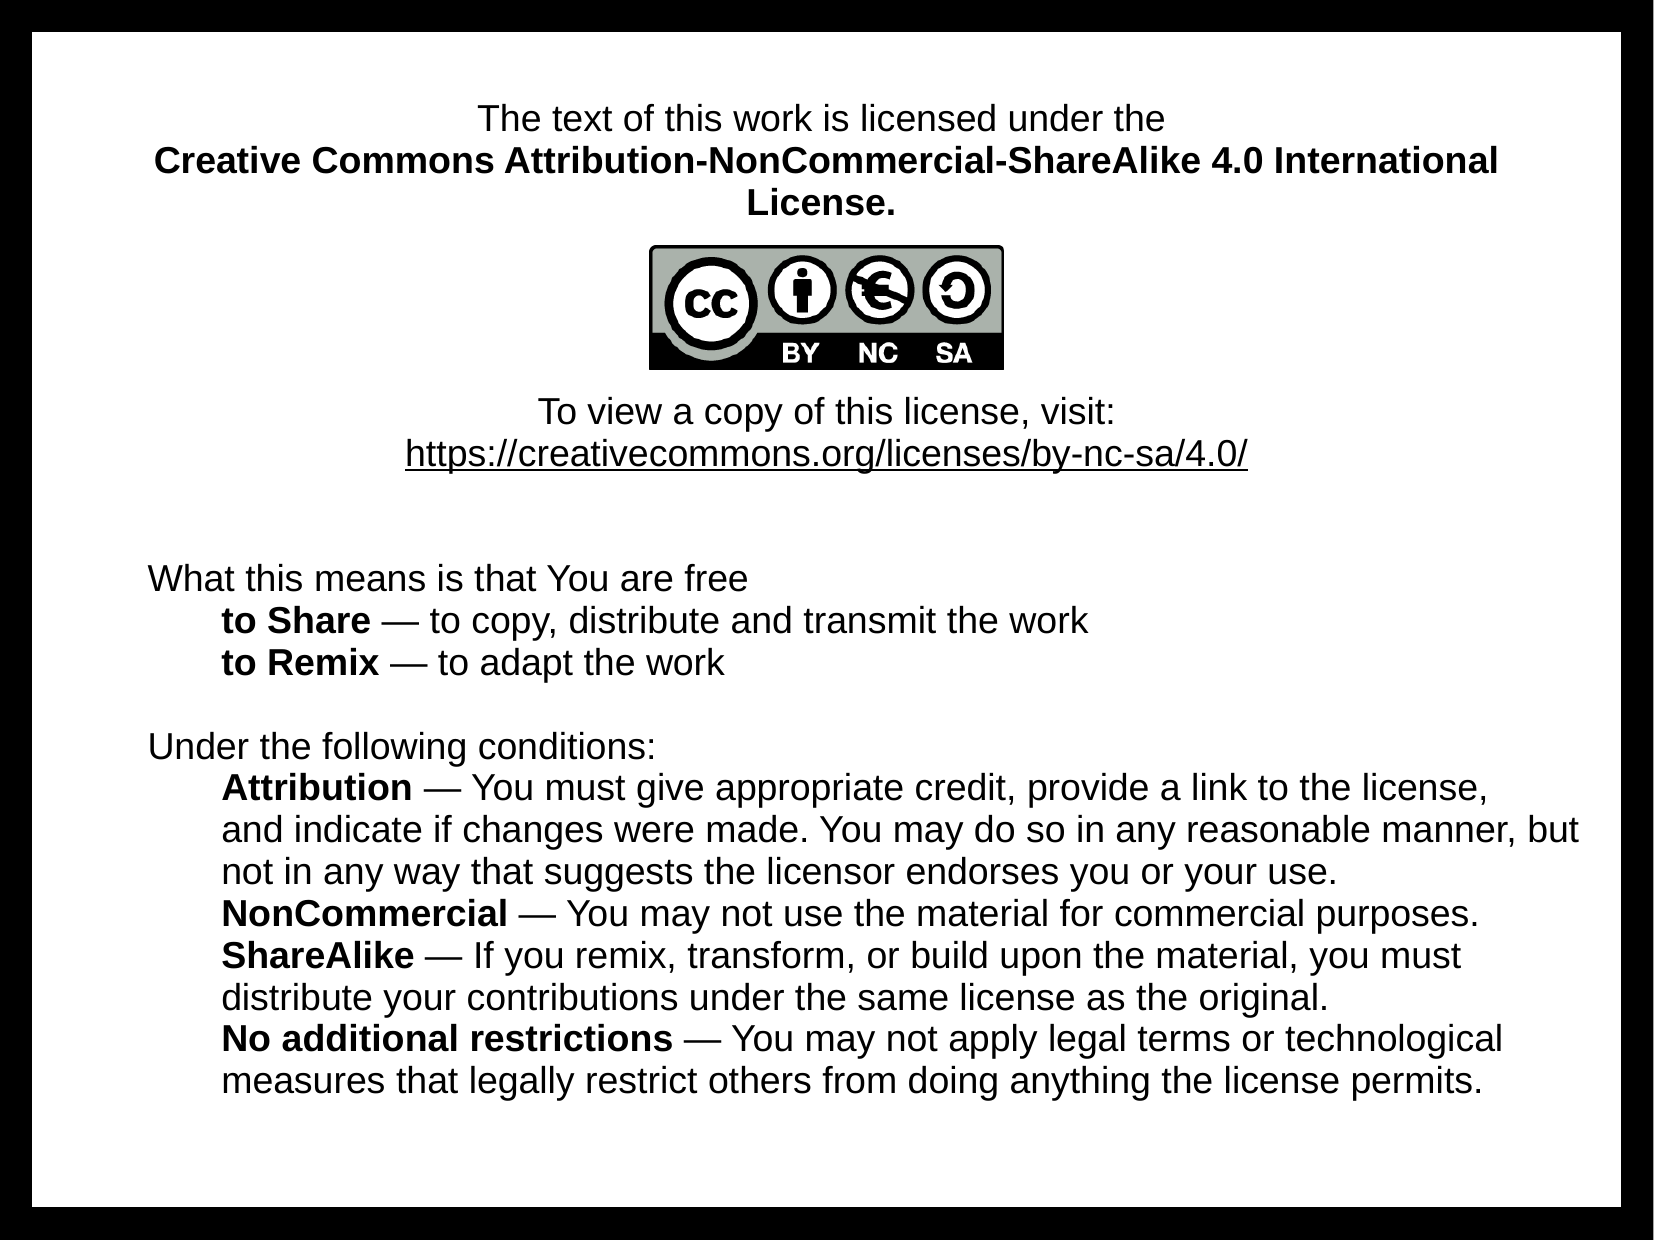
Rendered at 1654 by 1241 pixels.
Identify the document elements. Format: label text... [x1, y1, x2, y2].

text_box [29, 29, 1624, 1211]
picture [649, 245, 1004, 370]
text_box The text of this work is licensed under the Creative Commons Attribution-NonCommercial-ShareAlike 4.0 International License. To view a copy of this license, visit: https://creativecommons.org/licenses/by-nc-sa/4.0/ What this means is that You are free to Share — to copy, distribute and transmit the work to Remix — to adapt the work Under the following conditions: Attribution — You must give appropriate credit, provide a link to the license, and indicate if changes were made. You may do so in any reasonable manner, but not in any way that suggests the licensor endorses you or your use. NonCommercial — You may not use the material for commercial purposes. ShareAlike — If you remix, transform, or build upon the material, you must distribute your contributions under the same license as the original. No additional restrictions — You may not apply legal terms or technological measures that legally restrict others from doing anything the license permits. [59, 88, 1595, 1160]
